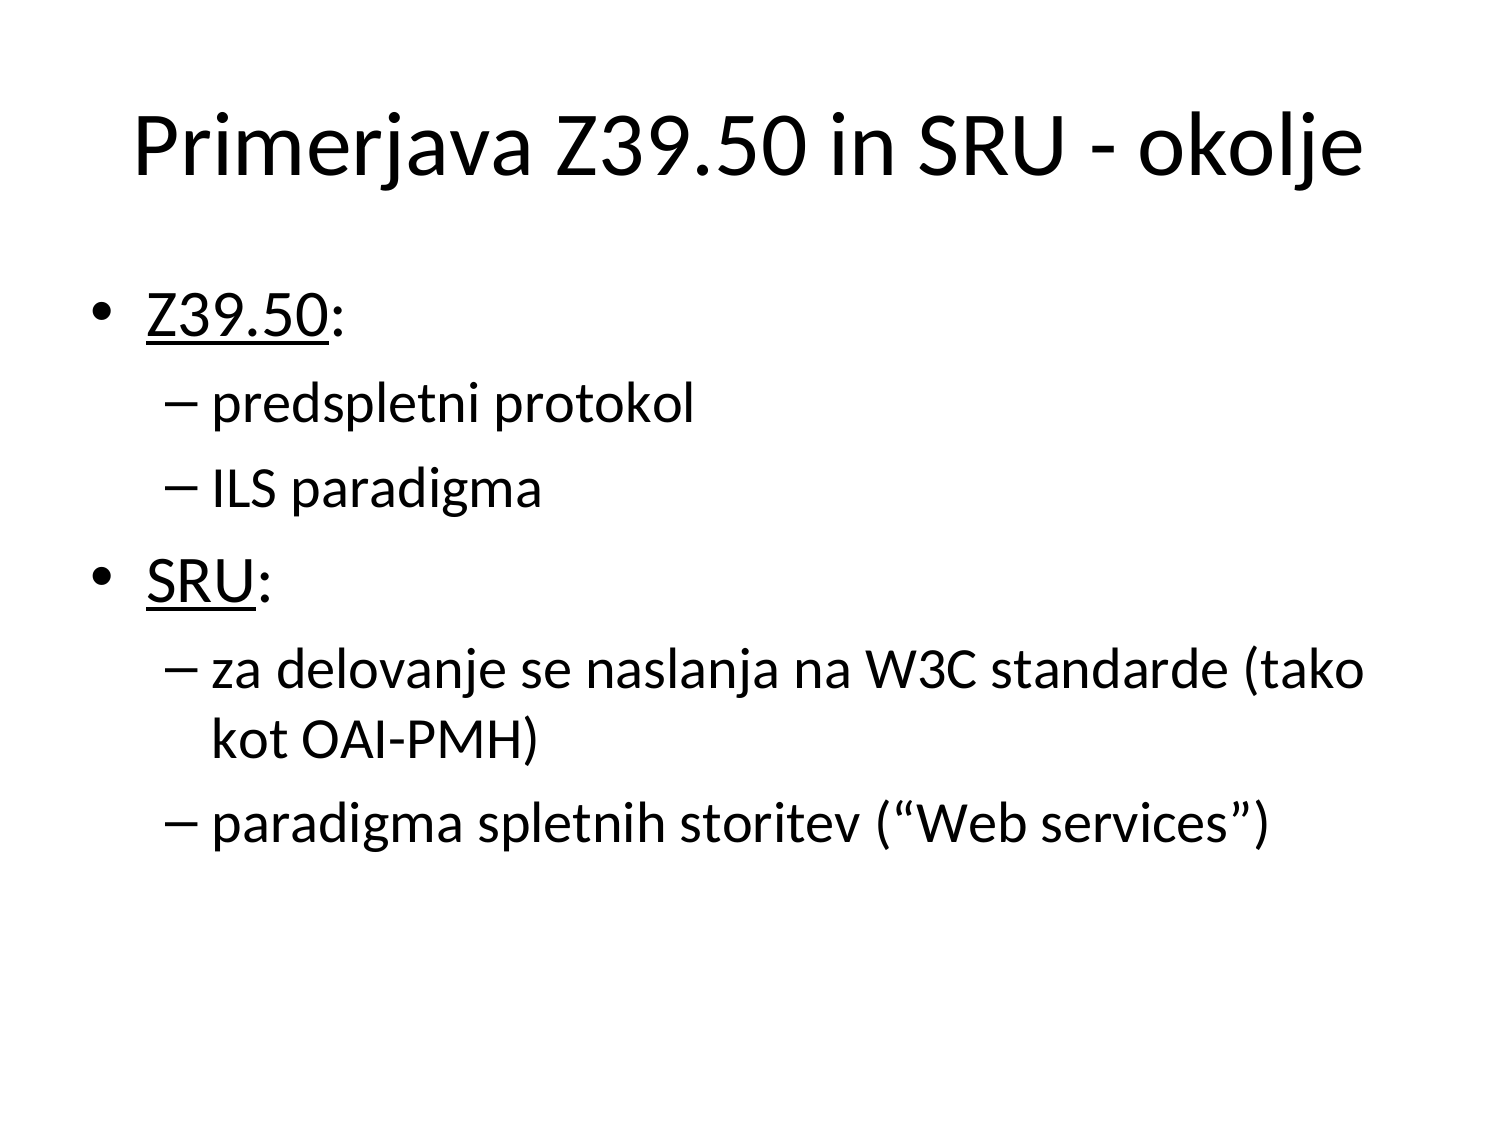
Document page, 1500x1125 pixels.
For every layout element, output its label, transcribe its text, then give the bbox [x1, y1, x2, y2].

title Primerjava Z39.50 in SRU - okolje [75, 21, 1426, 257]
list Z39.50: predspletni protokol ILS paradigma SRU: za delovanje se naslanja na W3C standarde (tako kot OAI-PMH) paradigma spletnih storitev (“Web services”) [75, 262, 1426, 1032]
